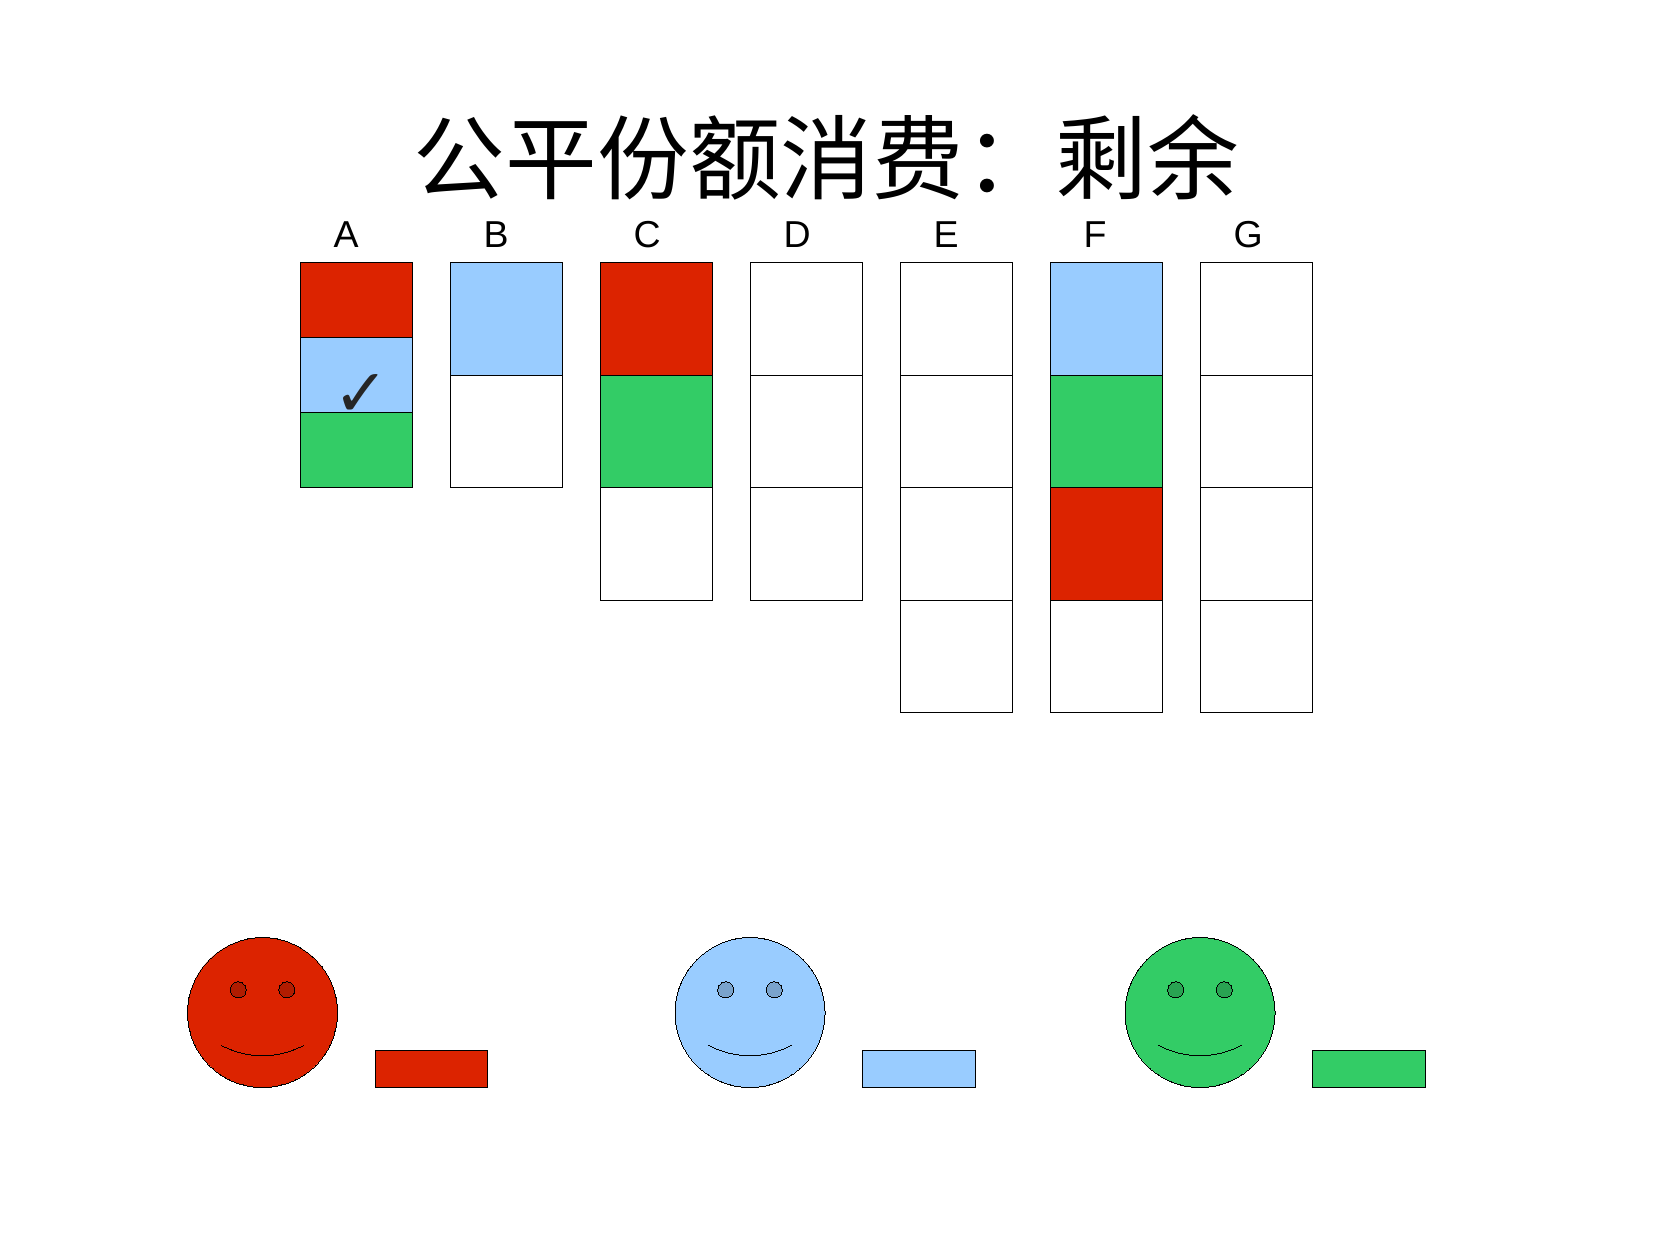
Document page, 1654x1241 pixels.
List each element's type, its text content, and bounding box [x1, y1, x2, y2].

text_box C [618, 205, 675, 263]
text_box E [918, 206, 975, 264]
text_box [1125, 937, 1276, 1088]
text_box [187, 937, 338, 1088]
text_box G [1218, 205, 1276, 263]
text_box [1312, 1050, 1426, 1088]
text_box [862, 1050, 976, 1088]
text_box [1050, 262, 1163, 713]
text_box B [468, 206, 526, 264]
title 公平份额消费：剩余 [82, 49, 1571, 257]
text_box F [1068, 206, 1126, 264]
text_box [600, 262, 713, 601]
text_box [1200, 262, 1313, 713]
text_box [375, 1050, 488, 1088]
text_box ✓ [318, 337, 413, 431]
text_box [675, 937, 826, 1088]
text_box [450, 262, 563, 488]
text_box D [768, 205, 826, 263]
text_box [750, 262, 863, 601]
text_box [900, 262, 1013, 713]
text_box [300, 262, 413, 488]
text_box A [318, 206, 376, 264]
